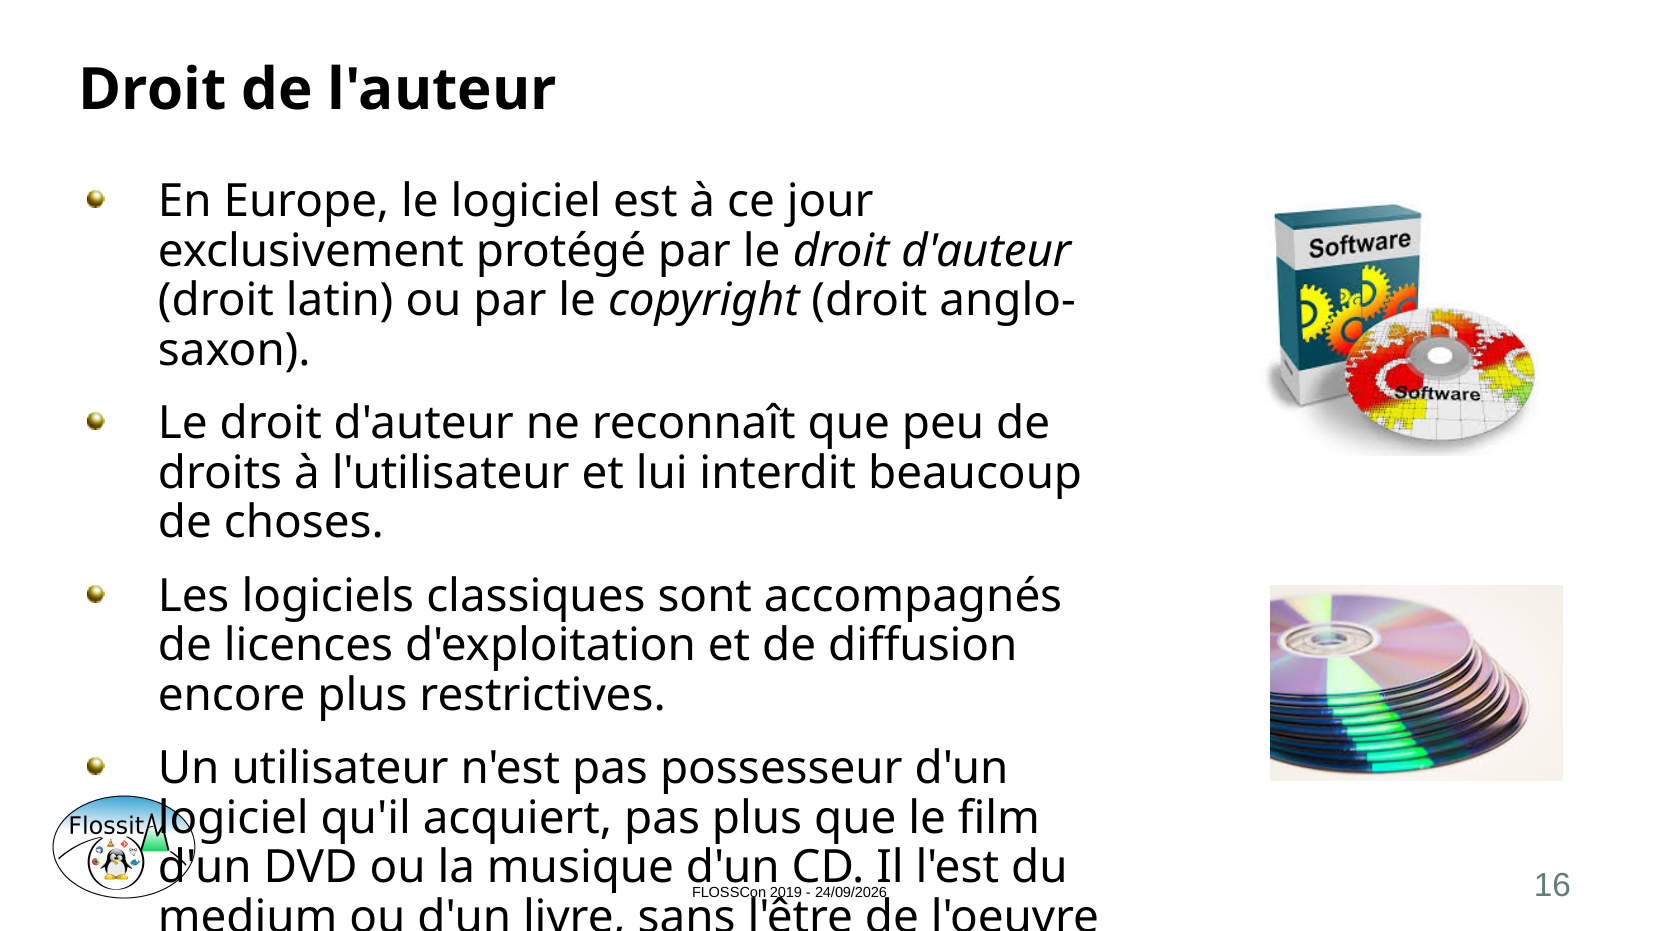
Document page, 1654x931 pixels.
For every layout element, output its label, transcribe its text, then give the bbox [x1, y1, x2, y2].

picture [52, 795, 196, 899]
list En Europe, le logiciel est à ce jour exclusivement protégé par le droit d'auteur (droit latin) ou par le copyright (droit anglo-saxon). Le droit d'auteur ne reconnaît que peu de droits à l'utilisateur et lui interdit beaucoup de choses. Les logiciels classiques sont accompagnés de licences d'exploitation et de diffusion encore plus restrictives. Un utilisateur n'est pas possesseur d'un logiciel qu'il acquiert, pas plus que le film d'un DVD ou la musique d'un CD. Il l'est du medium ou d'un livre, sans l'être de l'oeuvre bien évidemment. [75, 177, 1107, 842]
picture [1270, 585, 1563, 781]
title Droit de l'auteur [63, 43, 1311, 138]
picture [1256, 182, 1550, 456]
